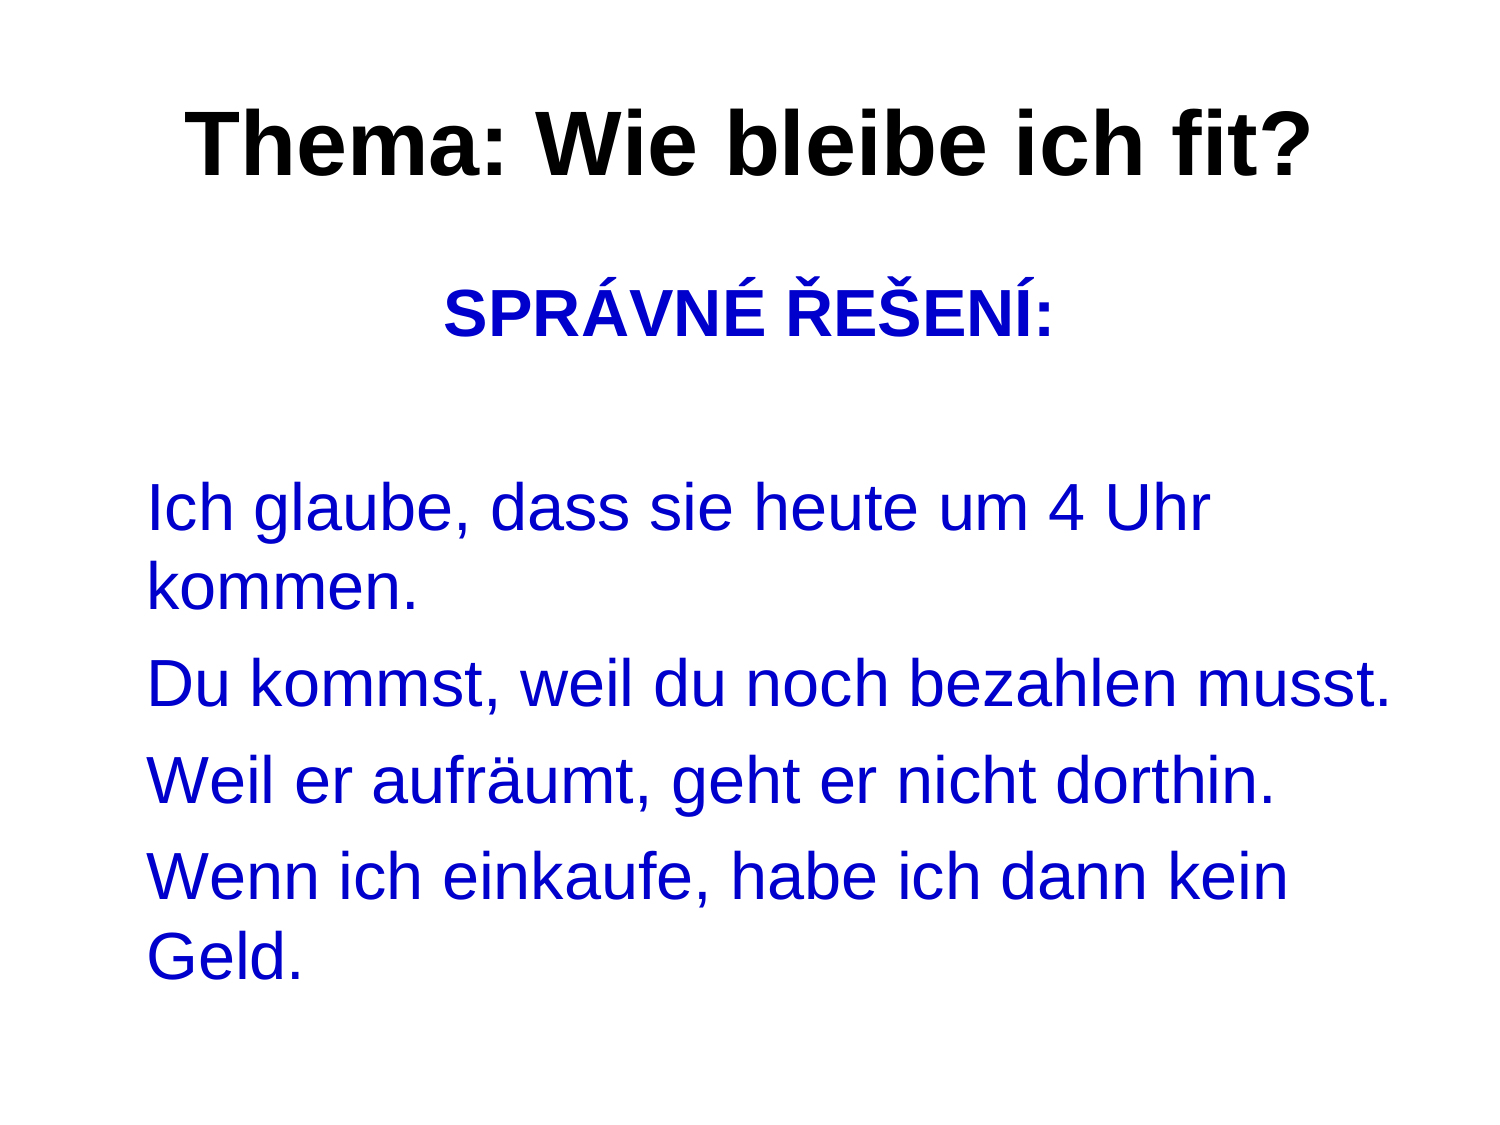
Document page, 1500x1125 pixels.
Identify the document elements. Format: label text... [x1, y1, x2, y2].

list SPRÁVNÉ ŘEŠENÍ: Ich glaube, dass sie heute um 4 Uhr kommen. Du kommst, weil du noch bezahlen musst. Weil er aufräumt, geht er nicht dorthin. Wenn ich einkaufe, habe ich dann kein Geld. [75, 262, 1426, 1006]
title Thema: Wie bleibe ich fit? [75, 45, 1426, 233]
